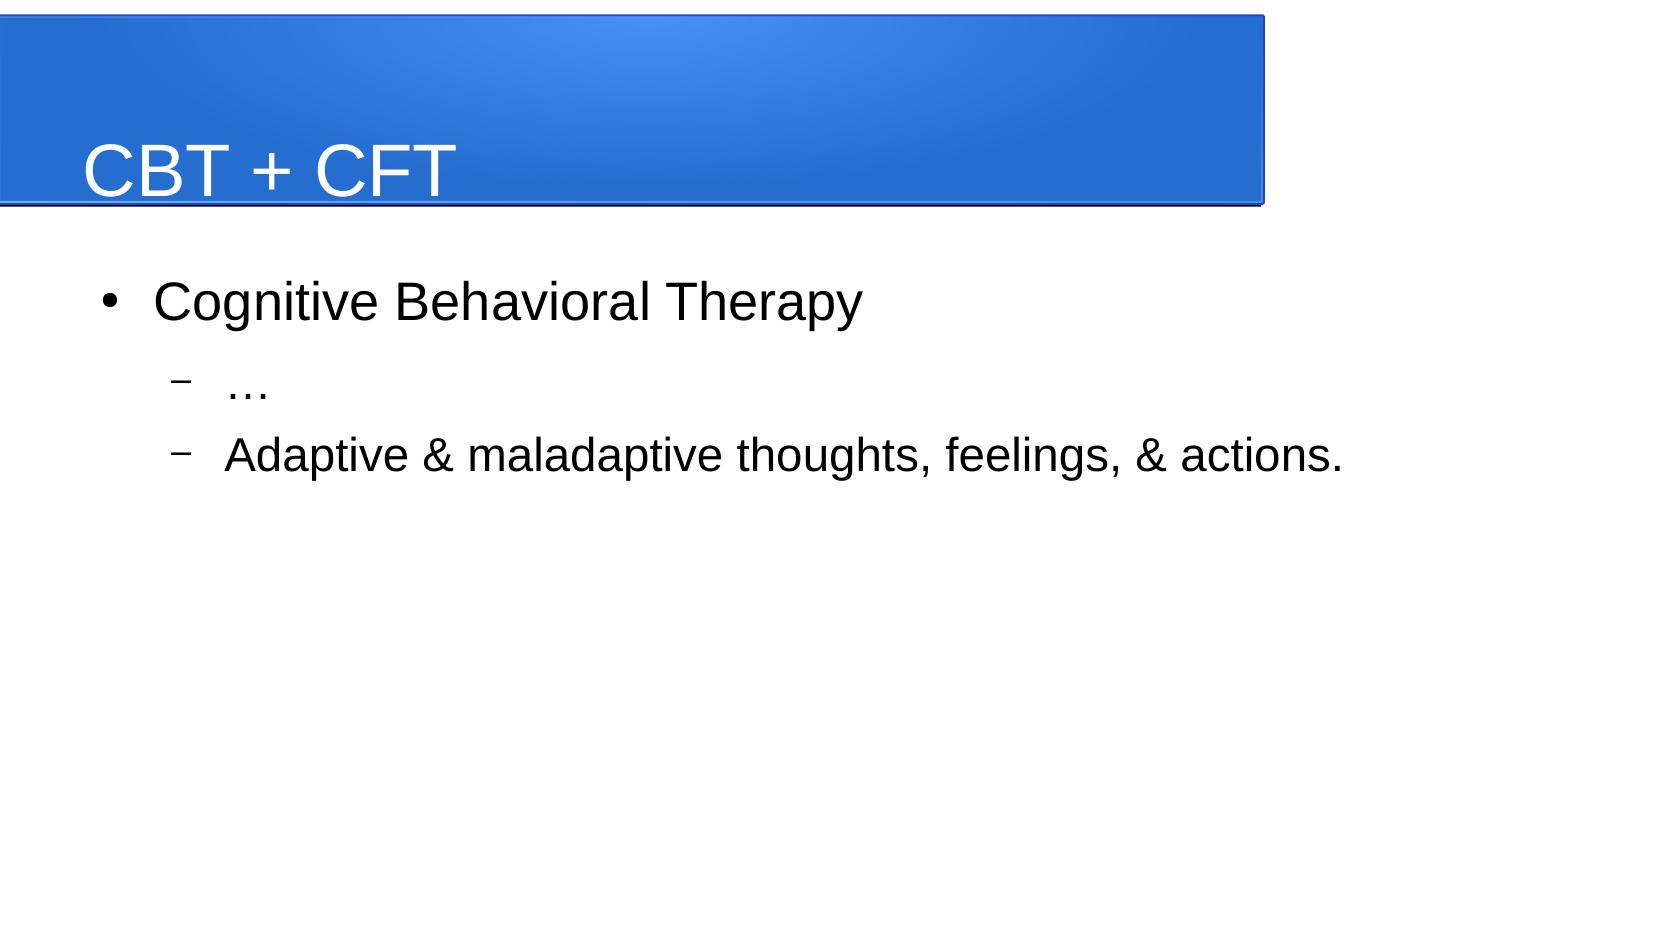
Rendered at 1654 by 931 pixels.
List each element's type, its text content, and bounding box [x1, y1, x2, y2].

list Cognitive Behavioral Therapy … Adaptive & maladaptive thoughts, feelings, & actions. [82, 271, 1571, 851]
title CBT + CFT [82, 92, 1571, 249]
